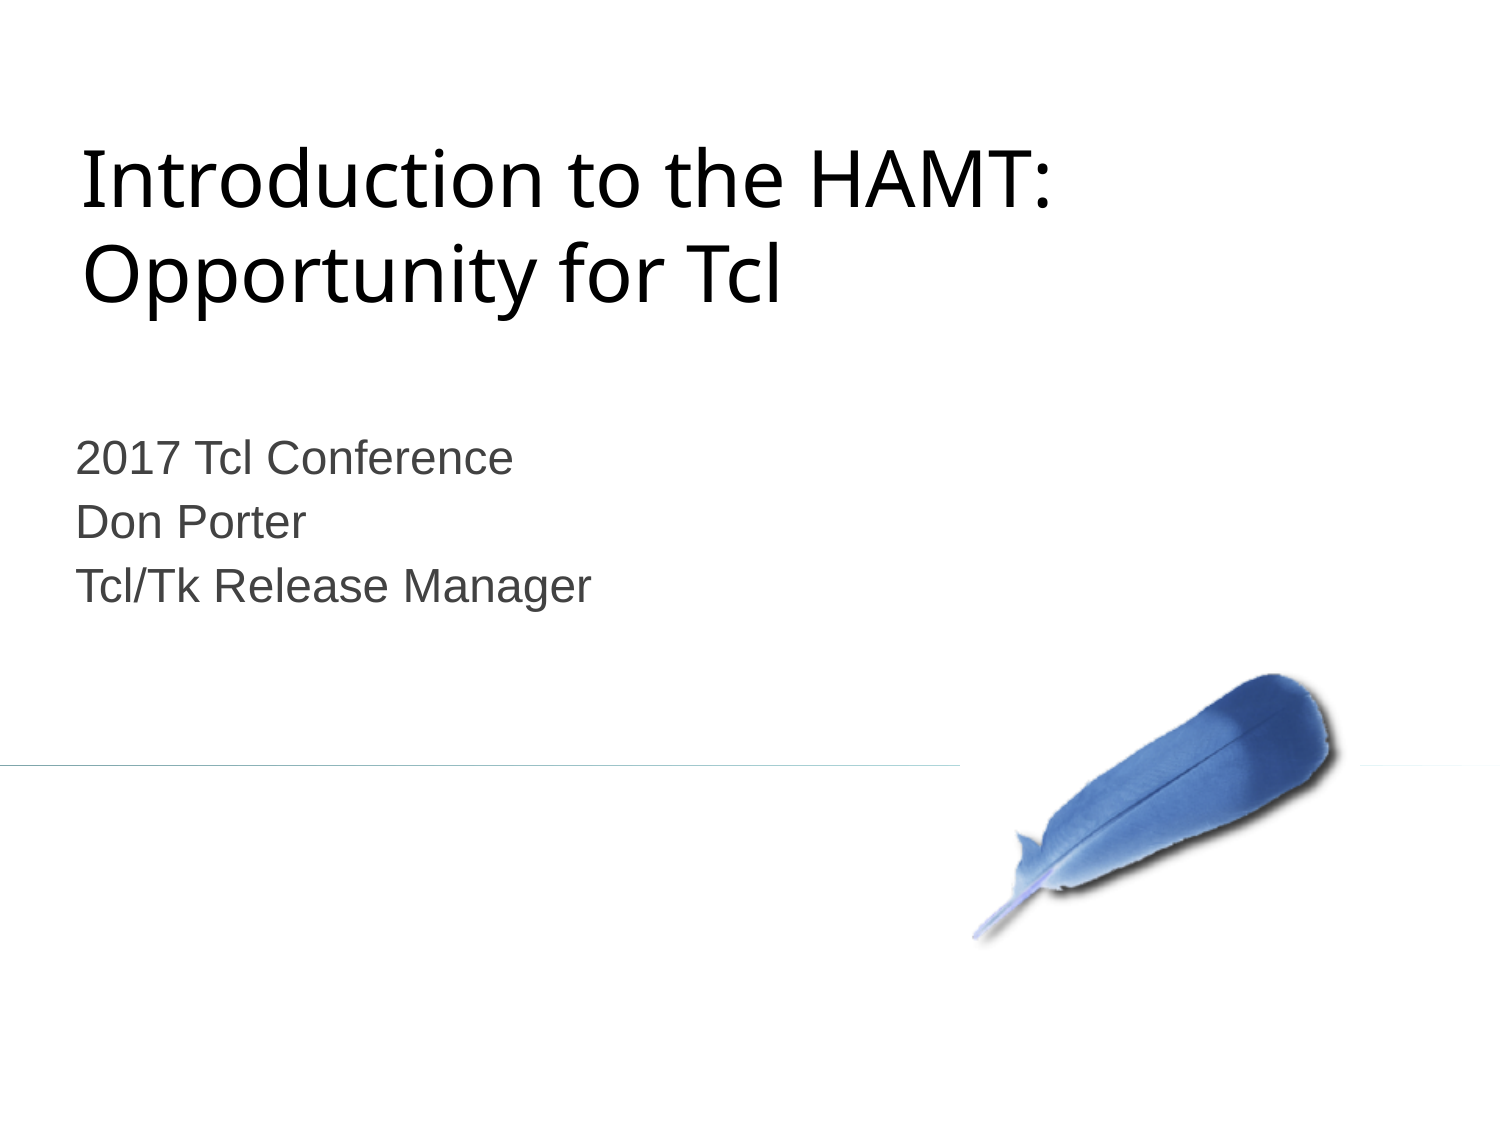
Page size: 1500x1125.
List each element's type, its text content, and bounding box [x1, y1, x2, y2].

picture [960, 605, 1360, 1006]
title Introduction to the HAMT: Opportunity for Tcl [75, 128, 1425, 295]
list 2017 Tcl Conference Don Porter Tcl/Tk Release Manager [75, 427, 1425, 1125]
